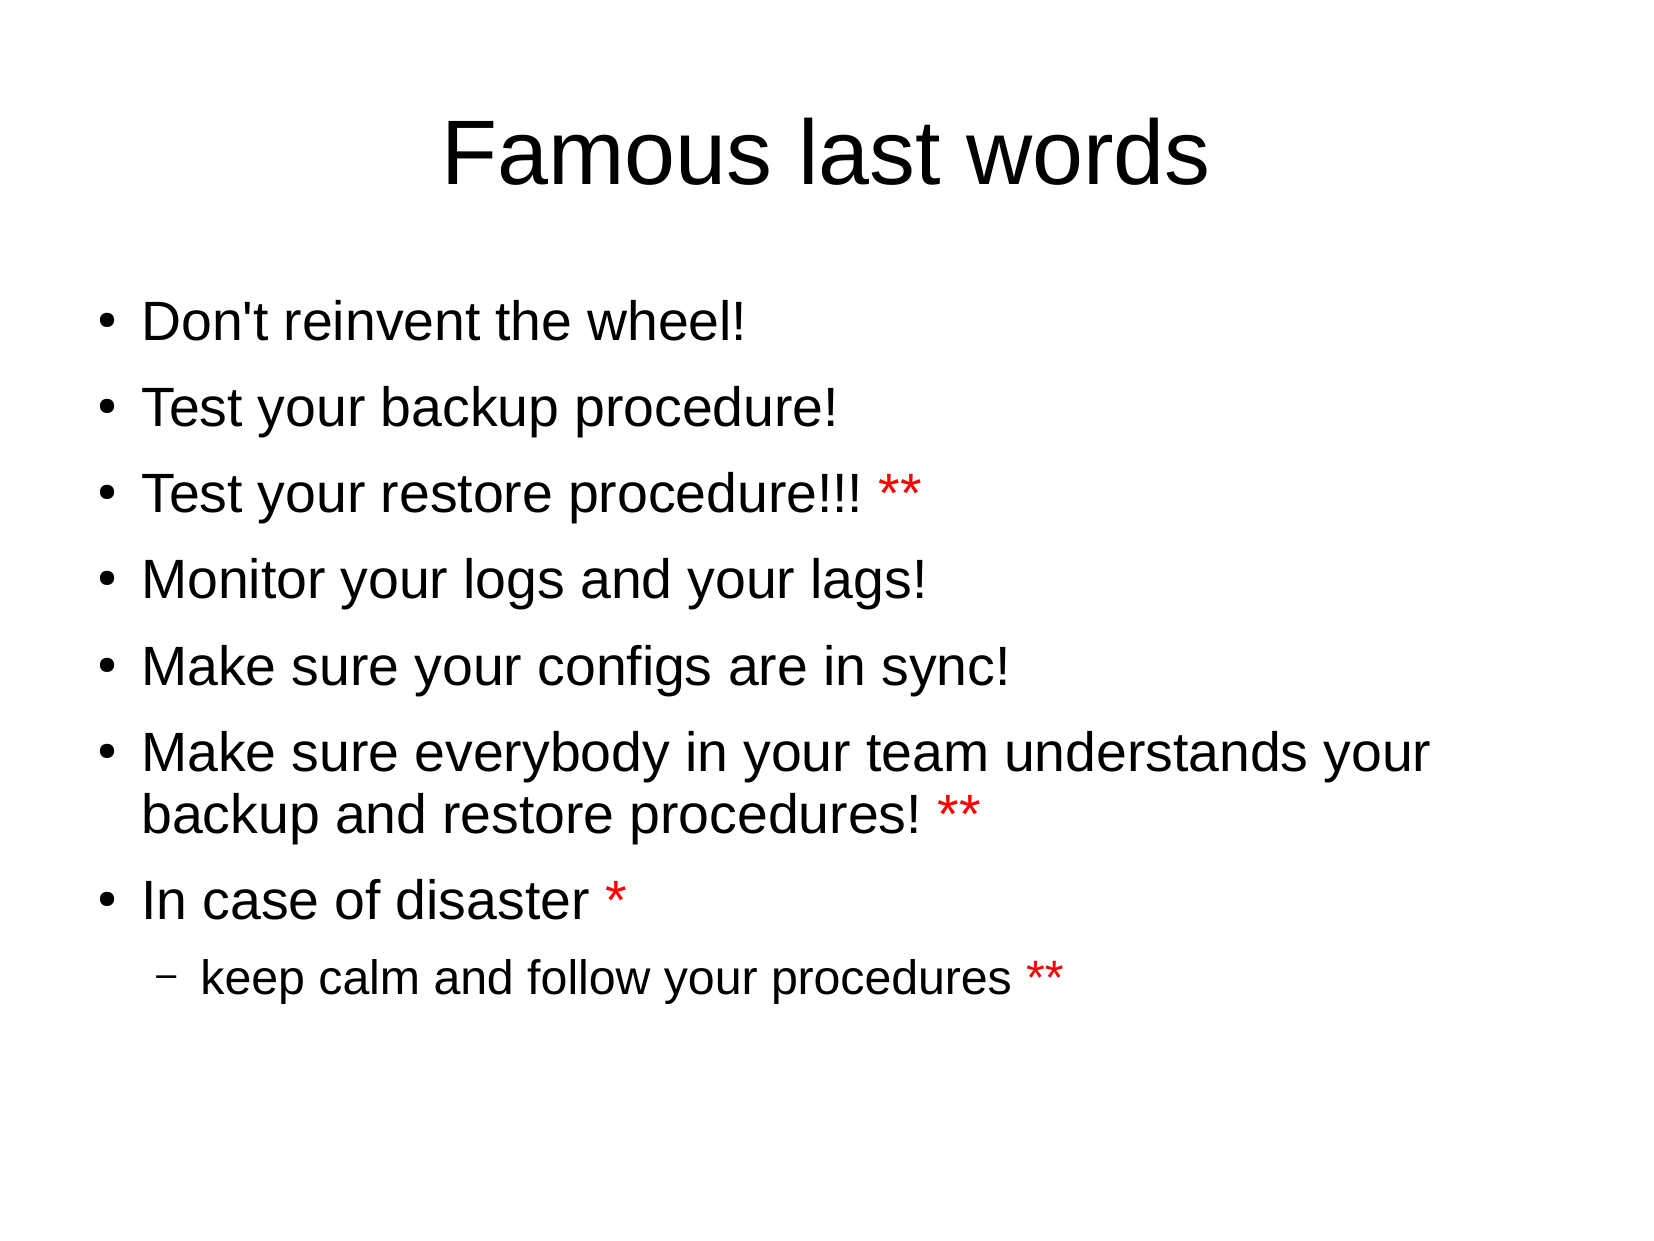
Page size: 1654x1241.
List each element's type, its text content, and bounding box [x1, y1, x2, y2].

title Famous last words [82, 49, 1571, 257]
list Don't reinvent the wheel! Test your backup procedure! Test your restore procedure!!! ** Monitor your logs and your lags! Make sure your configs are in sync! Make sure everybody in your team understands your backup and restore procedures! ** In case of disaster * keep calm and follow your procedures ** [82, 290, 1571, 1010]
